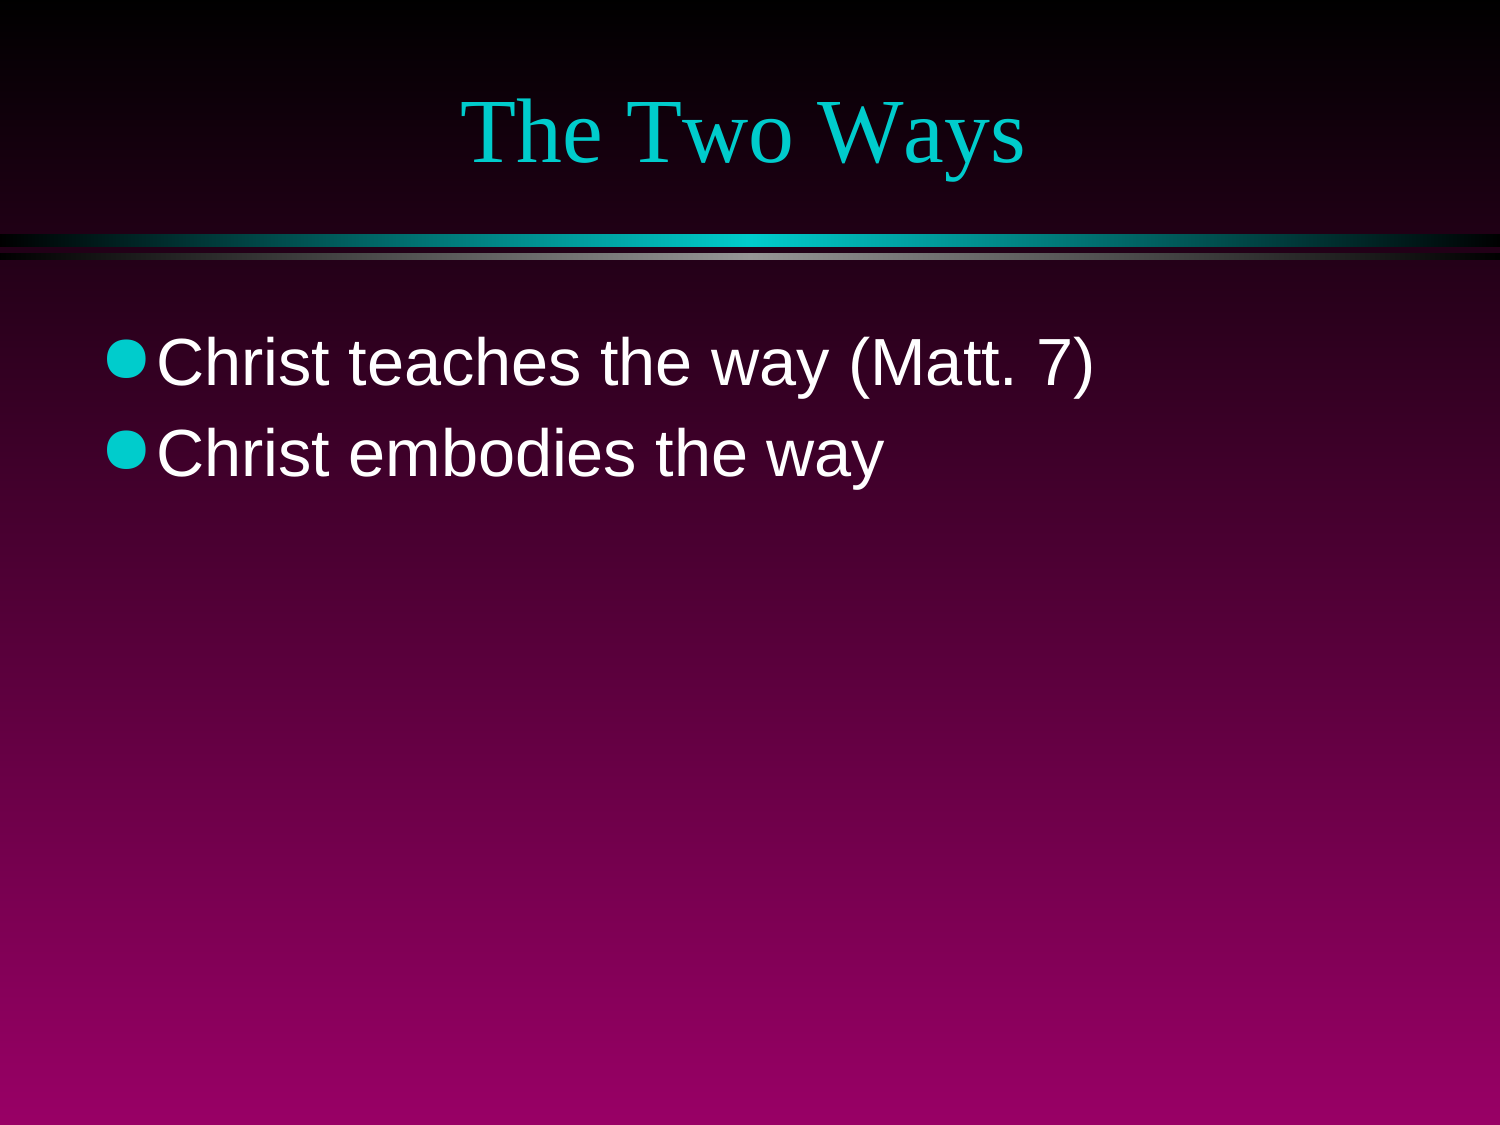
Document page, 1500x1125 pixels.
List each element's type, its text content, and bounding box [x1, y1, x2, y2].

title The Two Ways [99, 37, 1388, 225]
list Christ teaches the way (Matt. 7) Christ embodies the way [99, 324, 1388, 1001]
